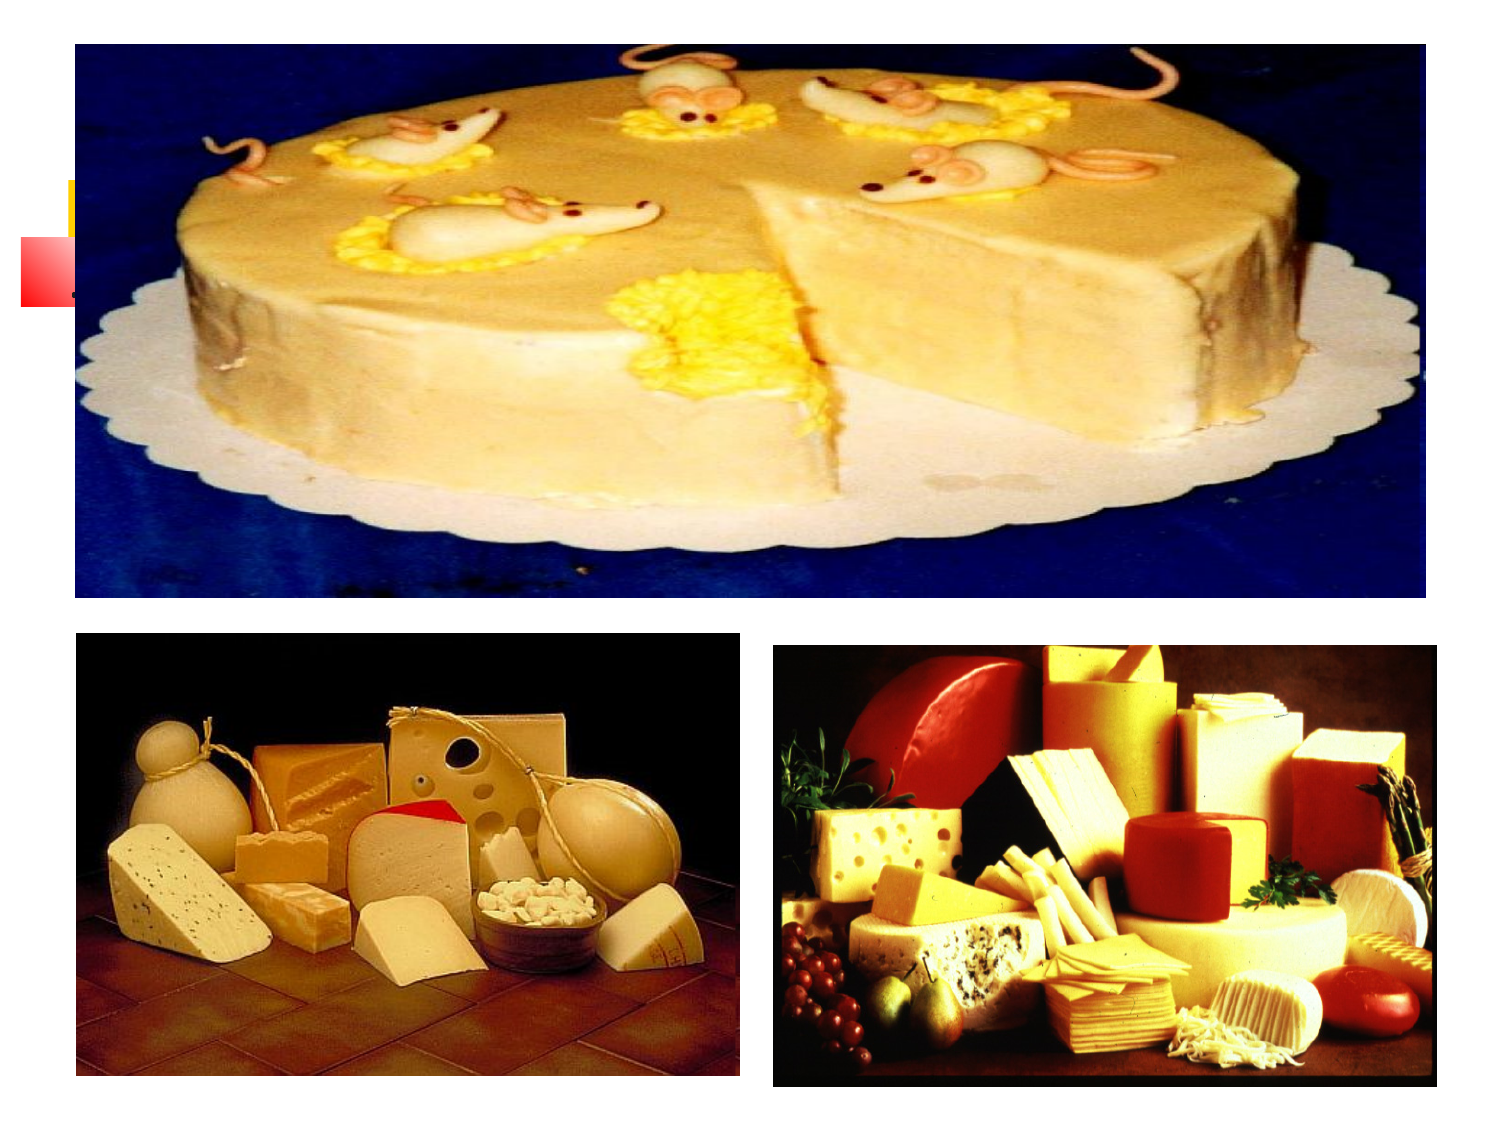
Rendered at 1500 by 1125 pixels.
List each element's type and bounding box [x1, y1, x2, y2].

picture [76, 633, 740, 1077]
picture [75, 44, 1426, 598]
picture [773, 645, 1437, 1087]
